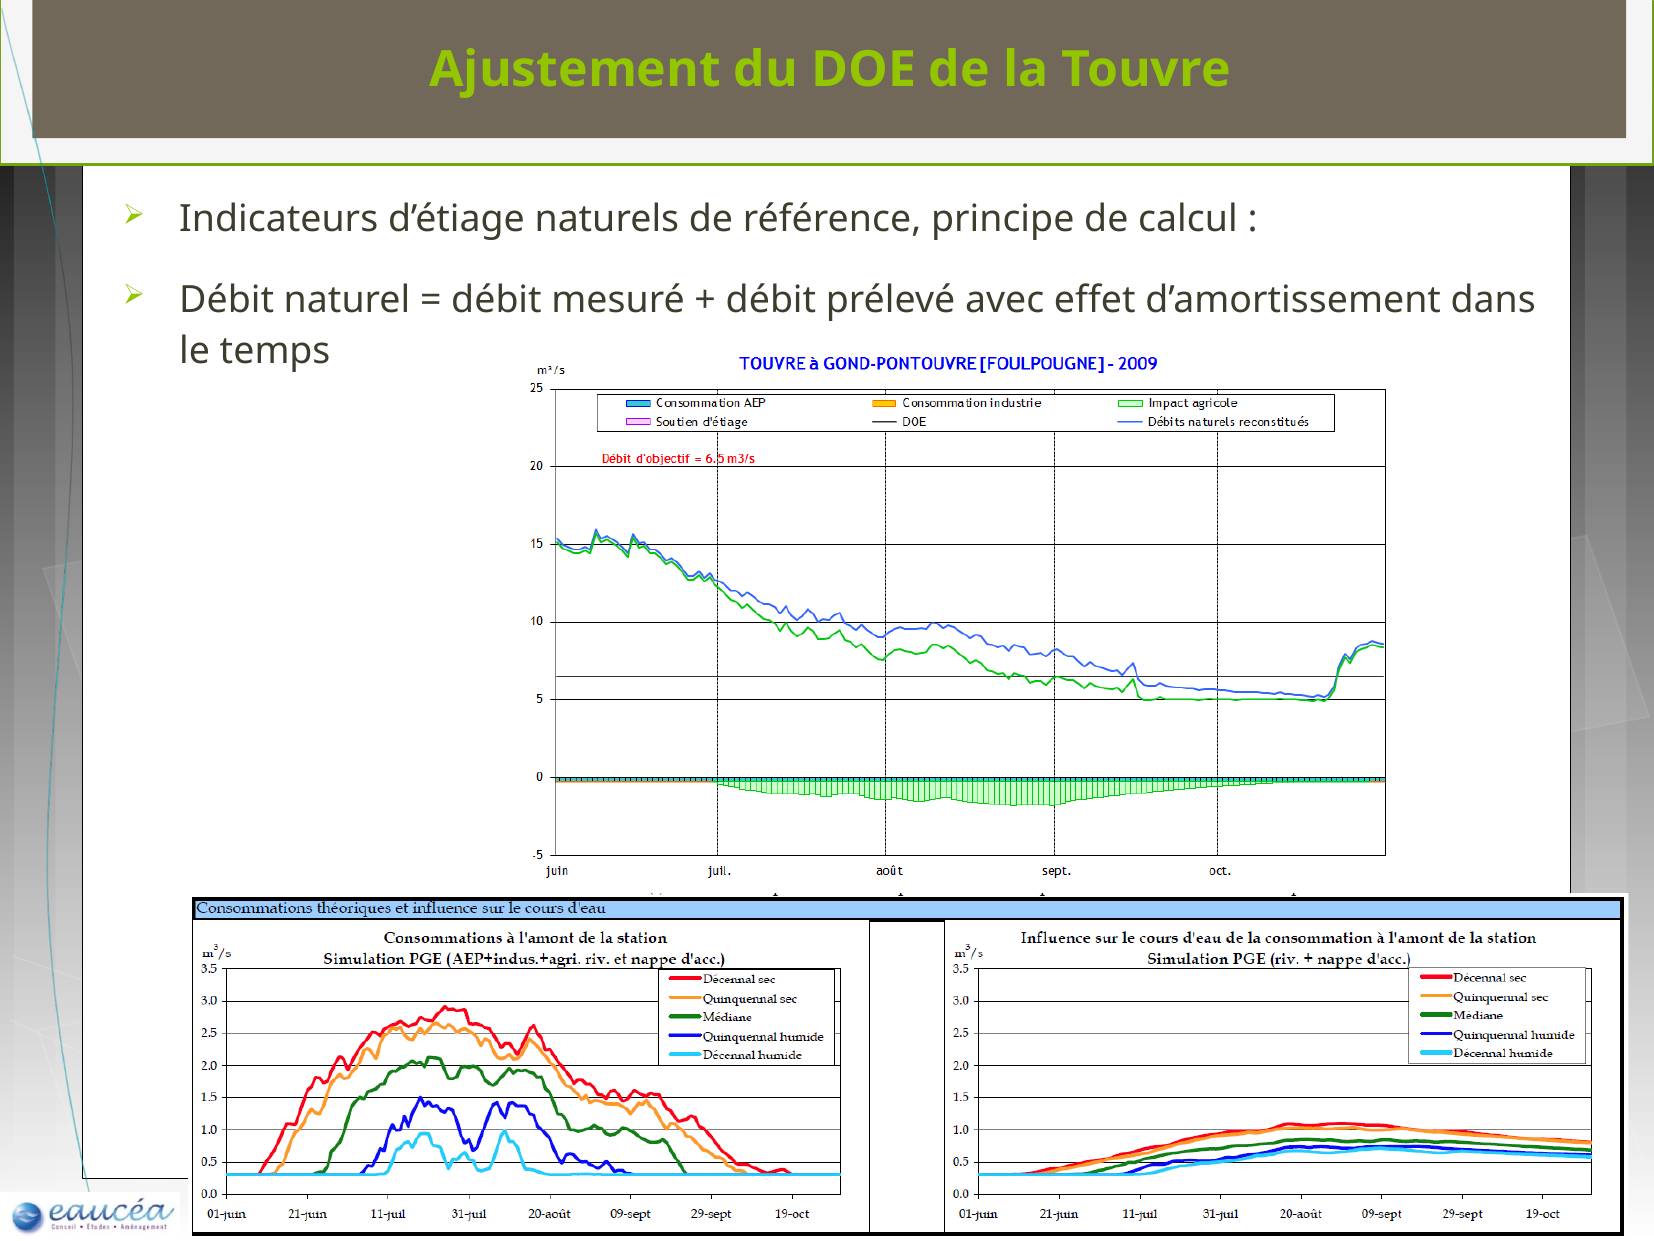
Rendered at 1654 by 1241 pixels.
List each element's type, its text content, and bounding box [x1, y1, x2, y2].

picture [524, 348, 1400, 889]
title Ajustement du DOE de la Touvre [32, 0, 1629, 139]
picture [188, 893, 1629, 1241]
list Indicateurs d’étiage naturels de référence, principe de calcul : Débit naturel = débit mesuré + débit prélevé avec effet d’amortissement dans le temps [96, 184, 1558, 1174]
picture [0, 9, 180, 1239]
